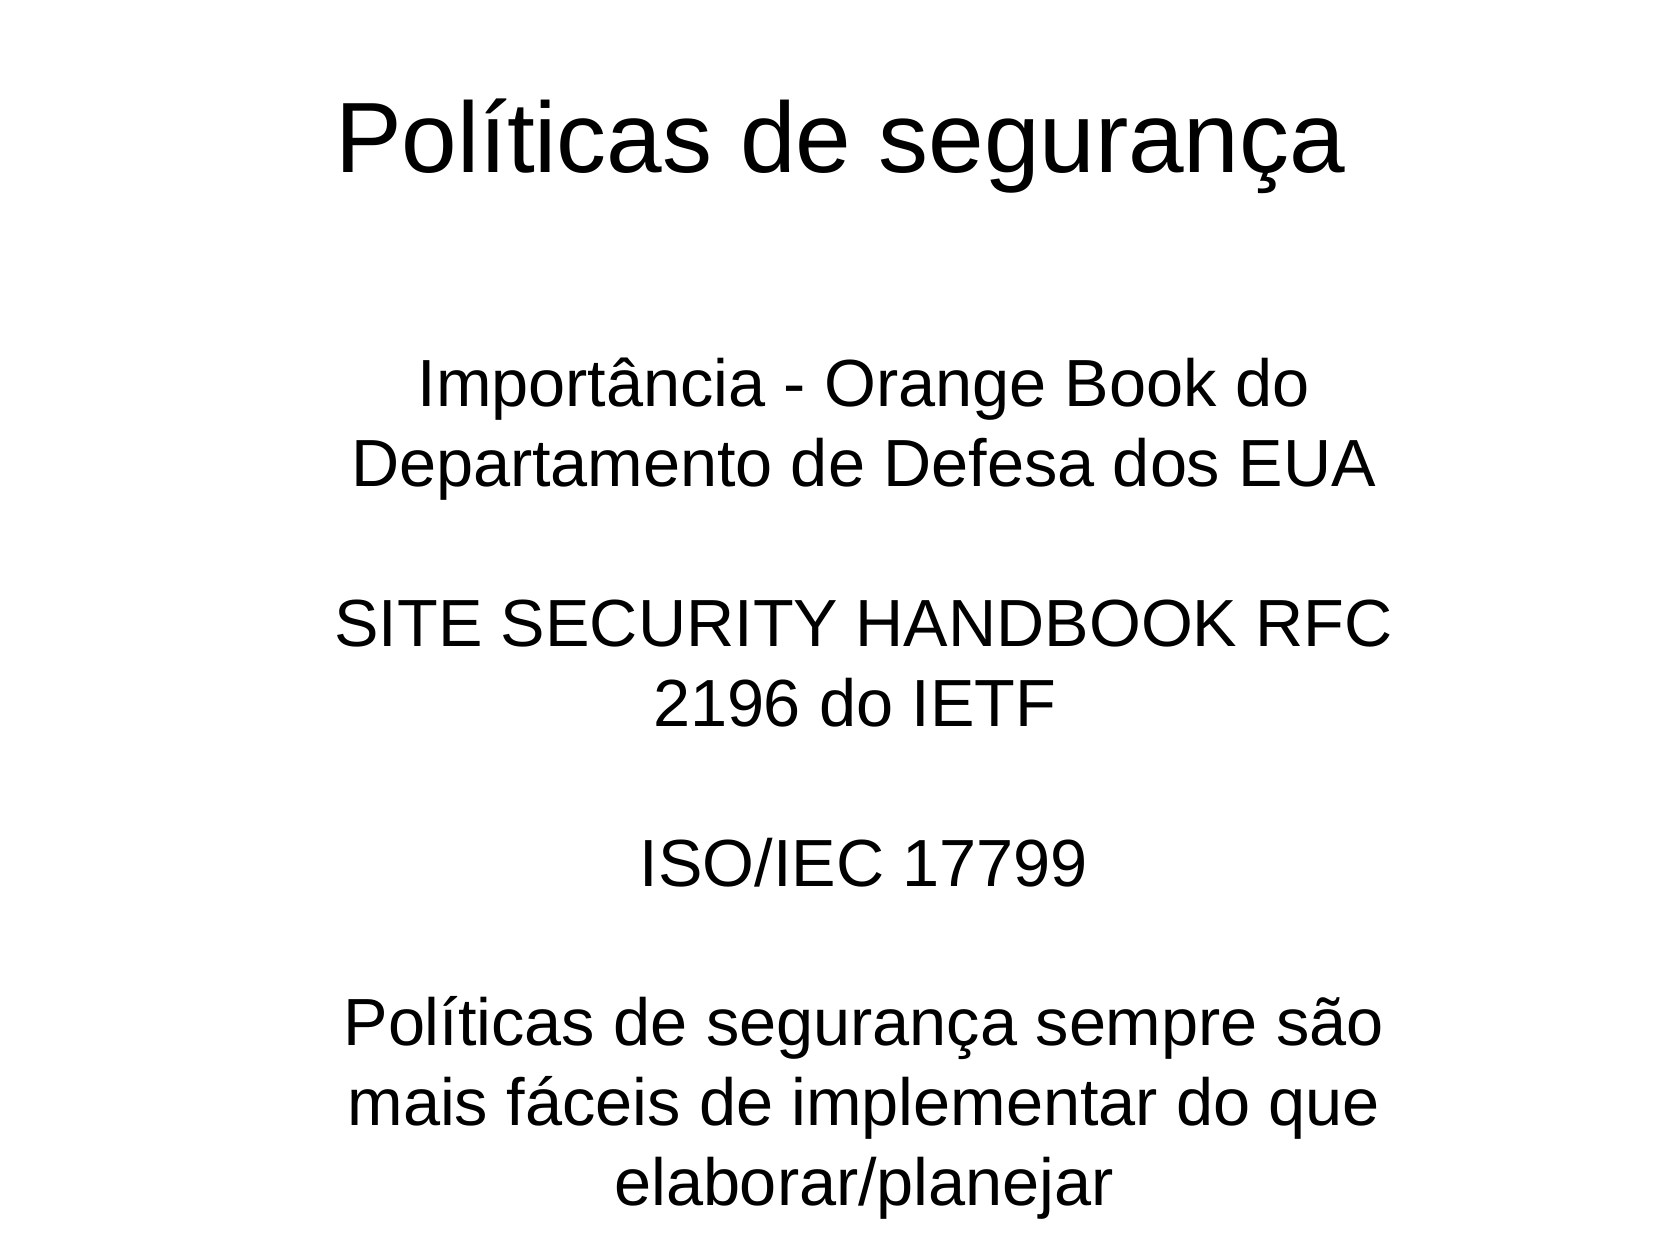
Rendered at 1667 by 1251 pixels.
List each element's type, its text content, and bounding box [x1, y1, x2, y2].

title Políticas de segurança [150, 66, 1531, 259]
subtitle Importância - Orange Book do Departamento de Defesa dos EUA SITE SECURITY HANDBOOK RFC 2196 do IETF ISO/IEC 17799 Políticas de segurança sempre são mais fáceis de implementar do que elaborar/planejar [276, 253, 1452, 1120]
